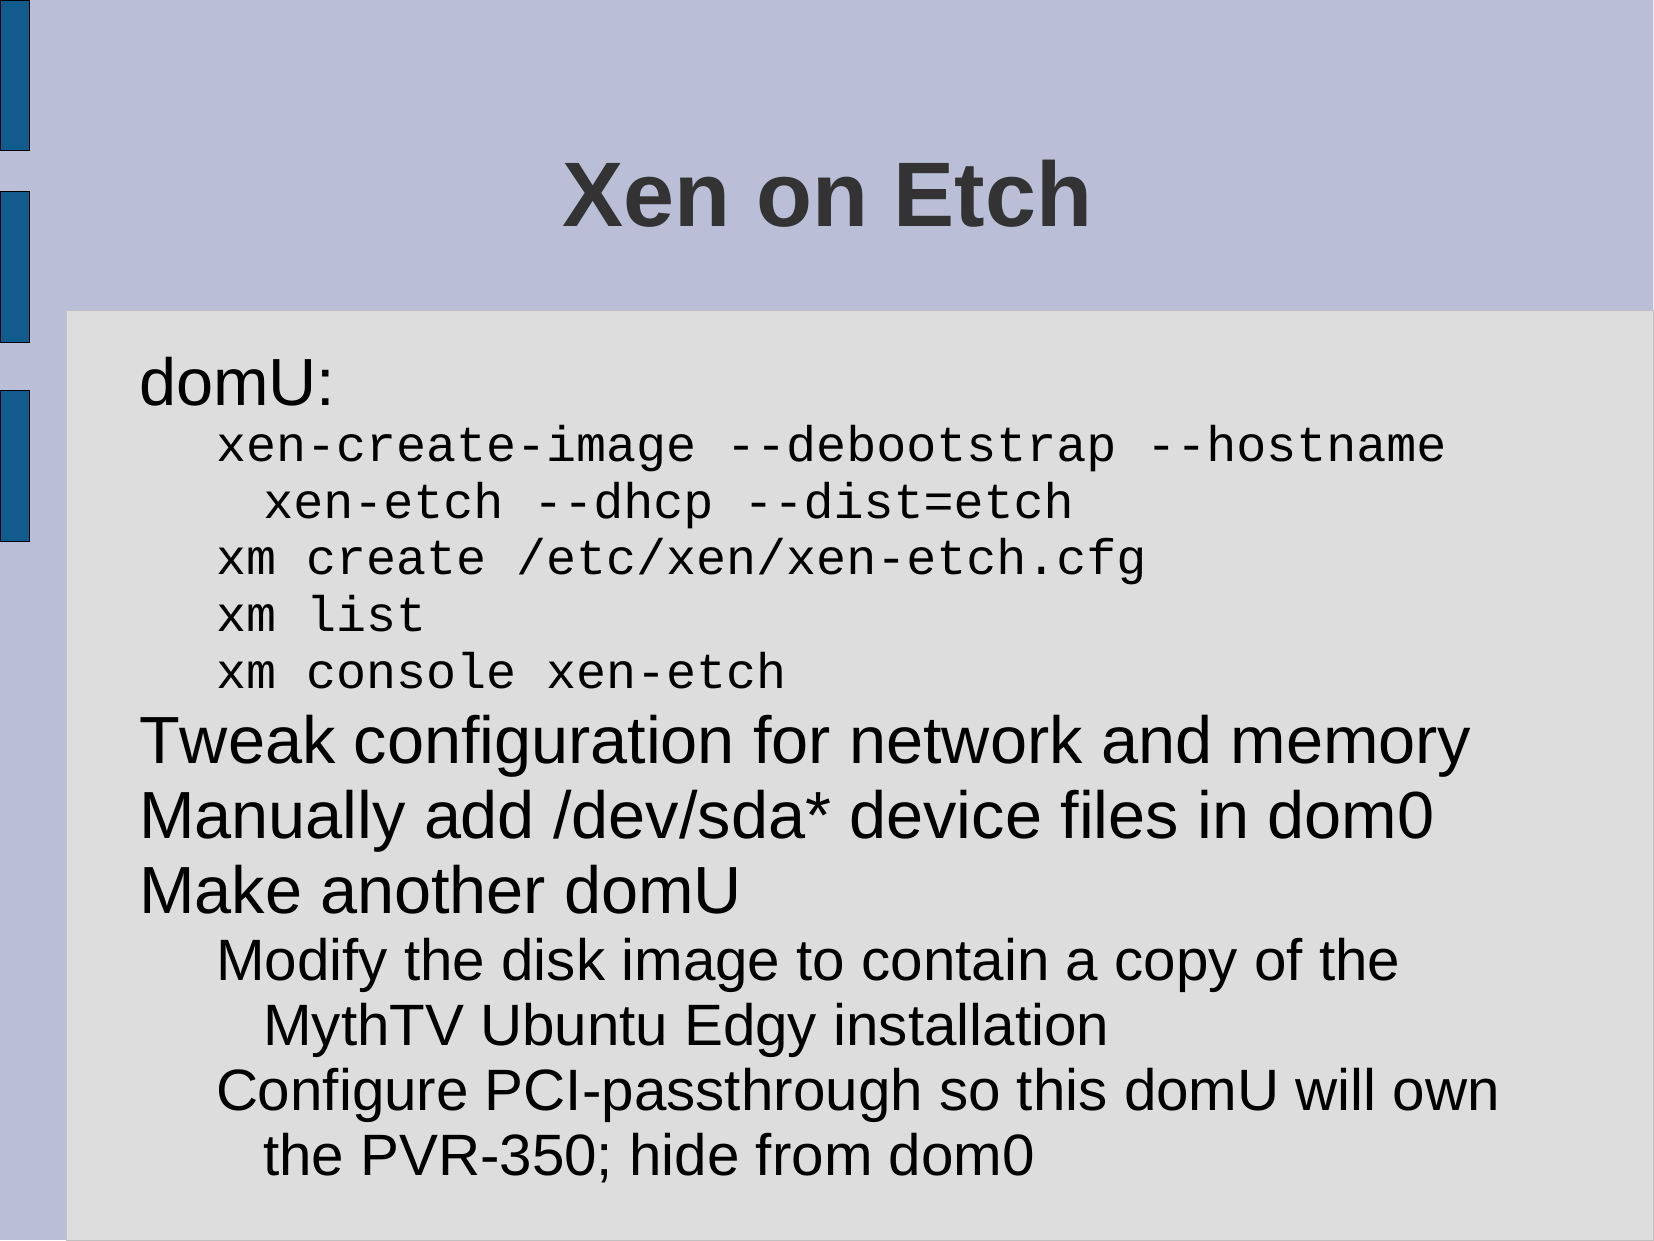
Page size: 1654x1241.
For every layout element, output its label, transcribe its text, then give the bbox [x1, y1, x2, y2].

title Xen on Etch [121, 91, 1534, 299]
list domU: xen-create-image --debootstrap --hostname xen-etch --dhcp --dist=etch xm create /etc/xen/xen-etch.cfg xm list xm console xen-etch Tweak configuration for network and memory Manually add /dev/sda* device files in dom0 Make another domU Modify the disk image to contain a copy of the MythTV Ubuntu Edgy installation Configure PCI-passthrough so this domU will own the PVR-350; hide from dom0 [121, 344, 1534, 1172]
